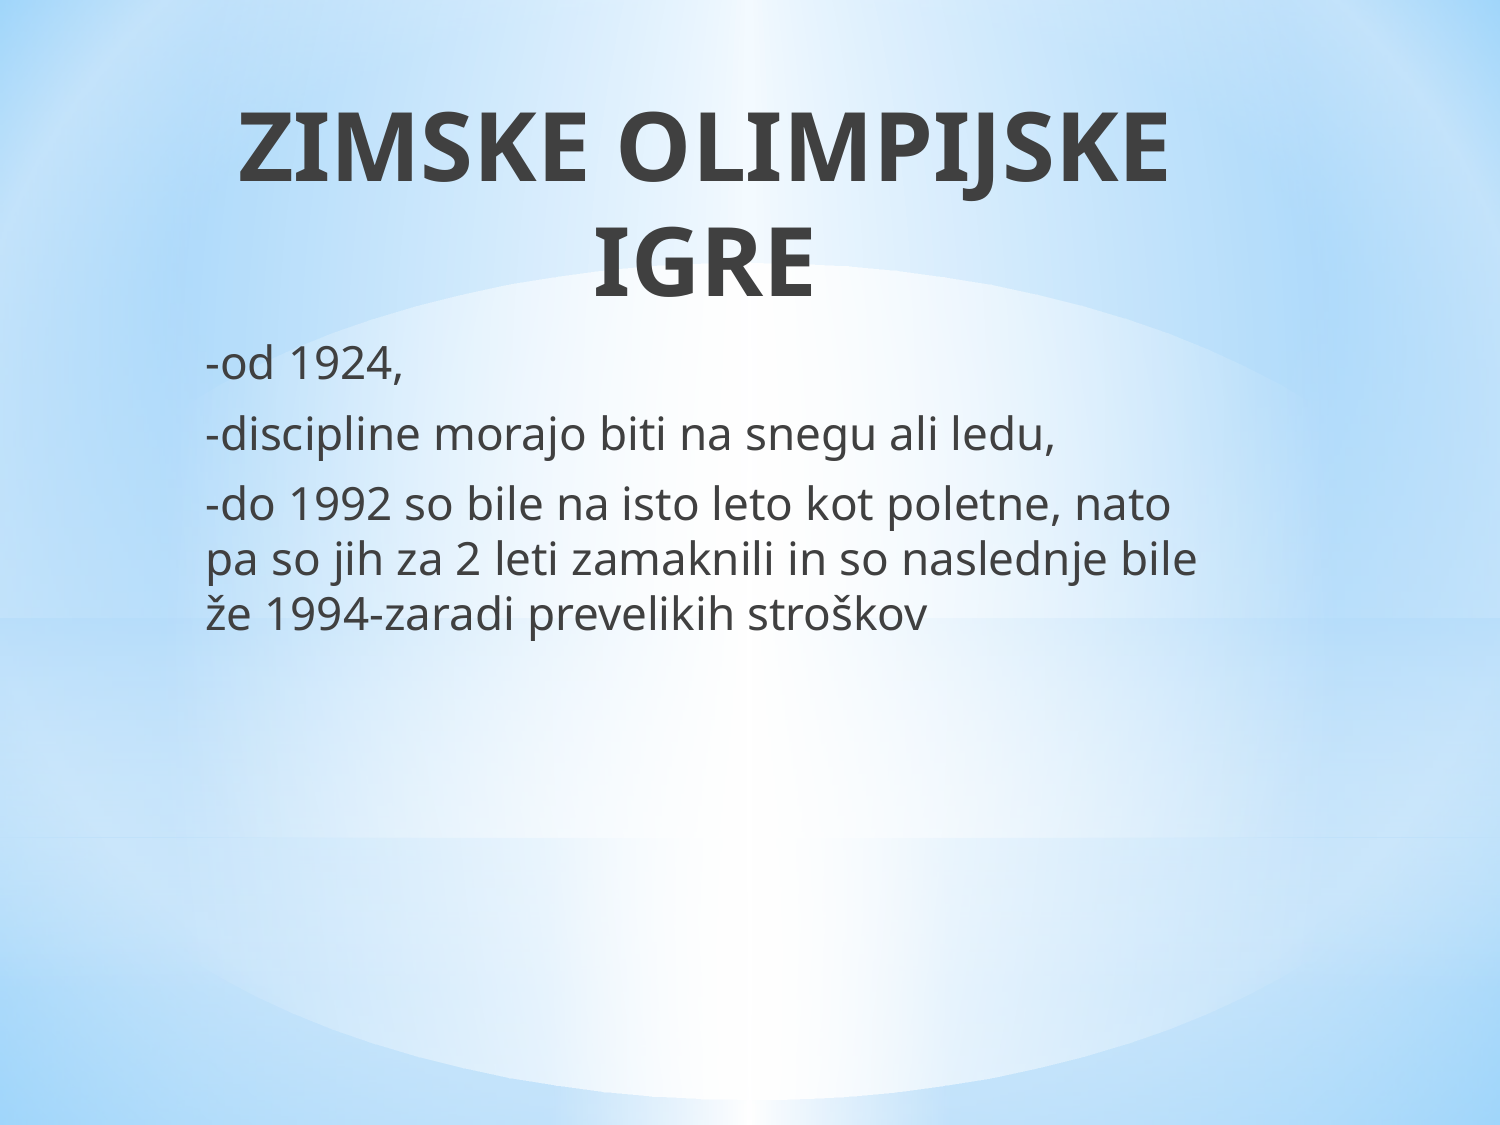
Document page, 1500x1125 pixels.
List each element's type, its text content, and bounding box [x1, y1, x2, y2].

title ZIMSKE OLIMPIJSKE IGRE [171, 78, 1240, 266]
list -od 1924, -discipline morajo biti na snegu ali ledu, -do 1992 so bile na isto leto kot poletne, nato pa so jih za 2 leti zamaknili in so naslednje bile že 1994-zaradi prevelikih stroškov [183, 326, 1234, 897]
